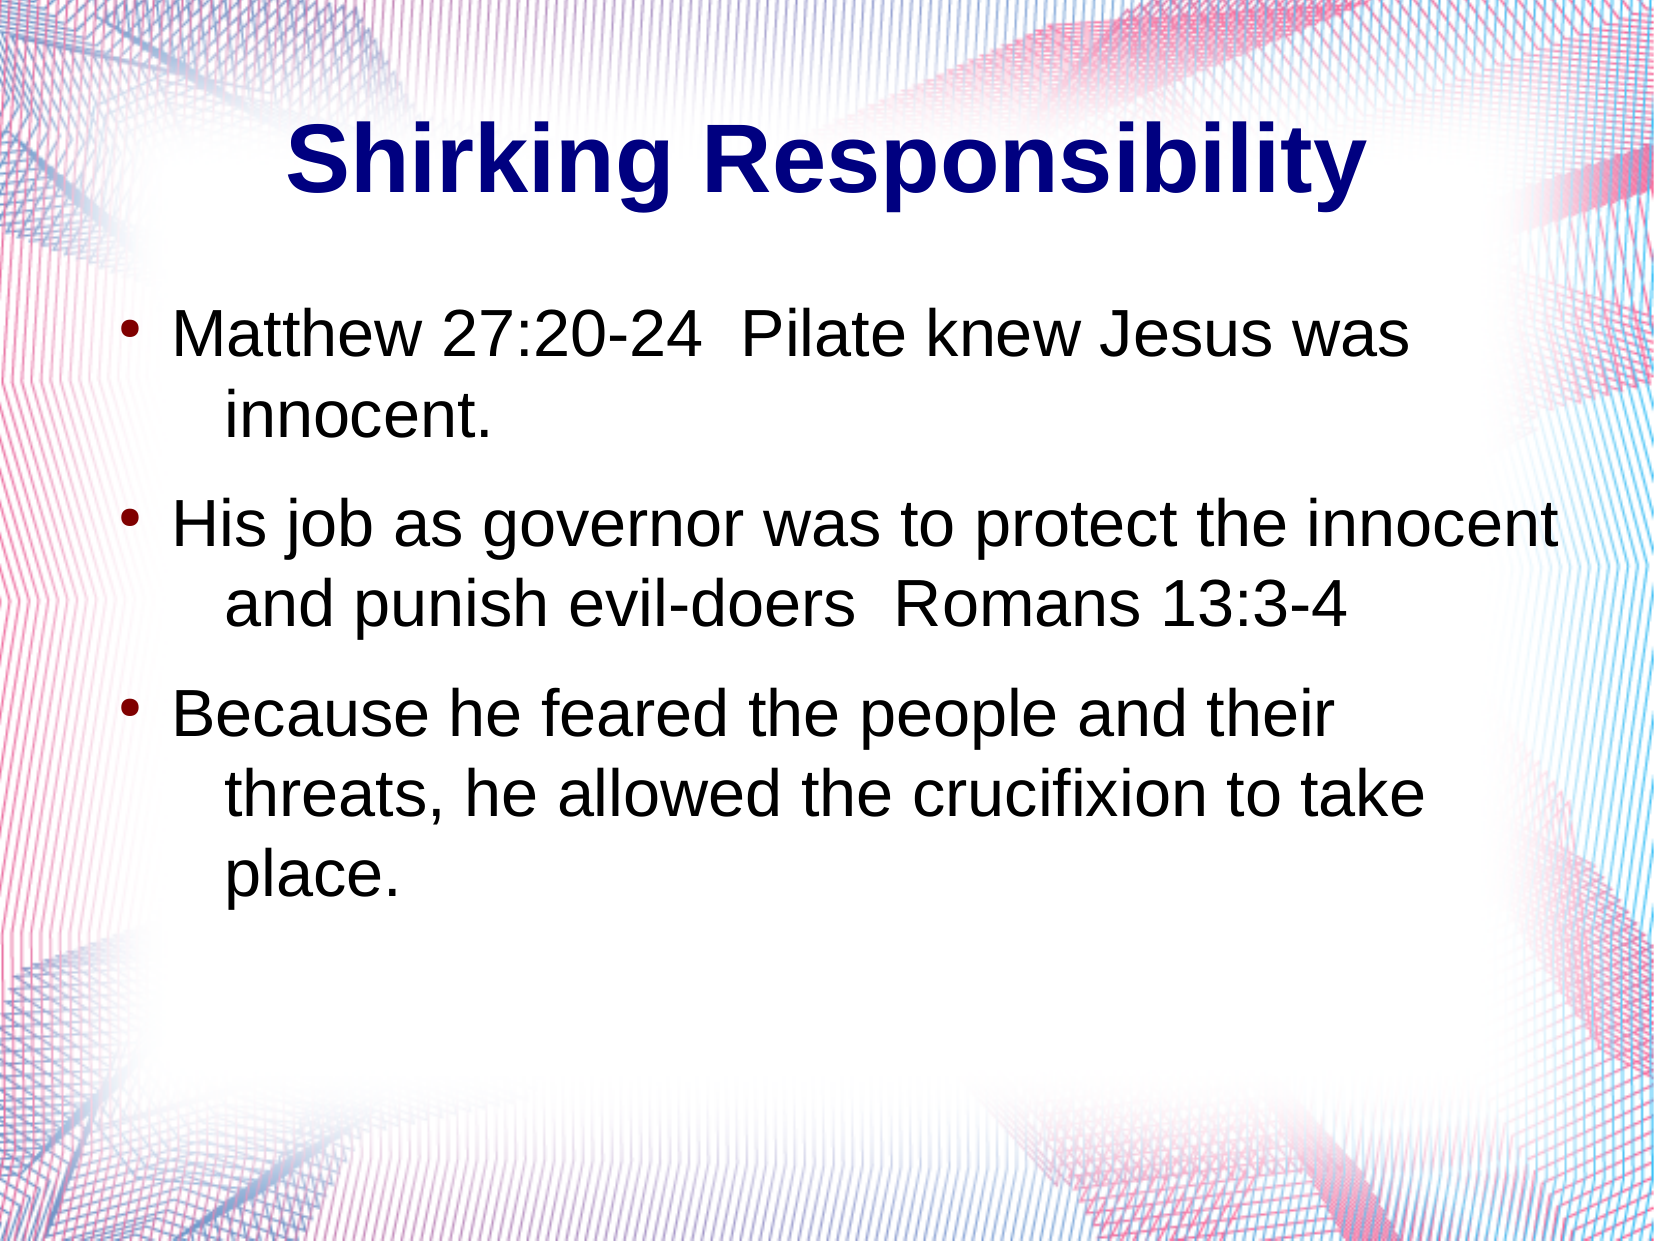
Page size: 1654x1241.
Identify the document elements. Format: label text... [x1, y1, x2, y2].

title Shirking Responsibility [82, 49, 1571, 257]
list Matthew 27:20-24 Pilate knew Jesus was innocent. His job as governor was to protect the innocent and punish evil-doers Romans 13:3-4 Because he feared the people and their threats, he allowed the crucifixion to take place. [82, 290, 1571, 1109]
